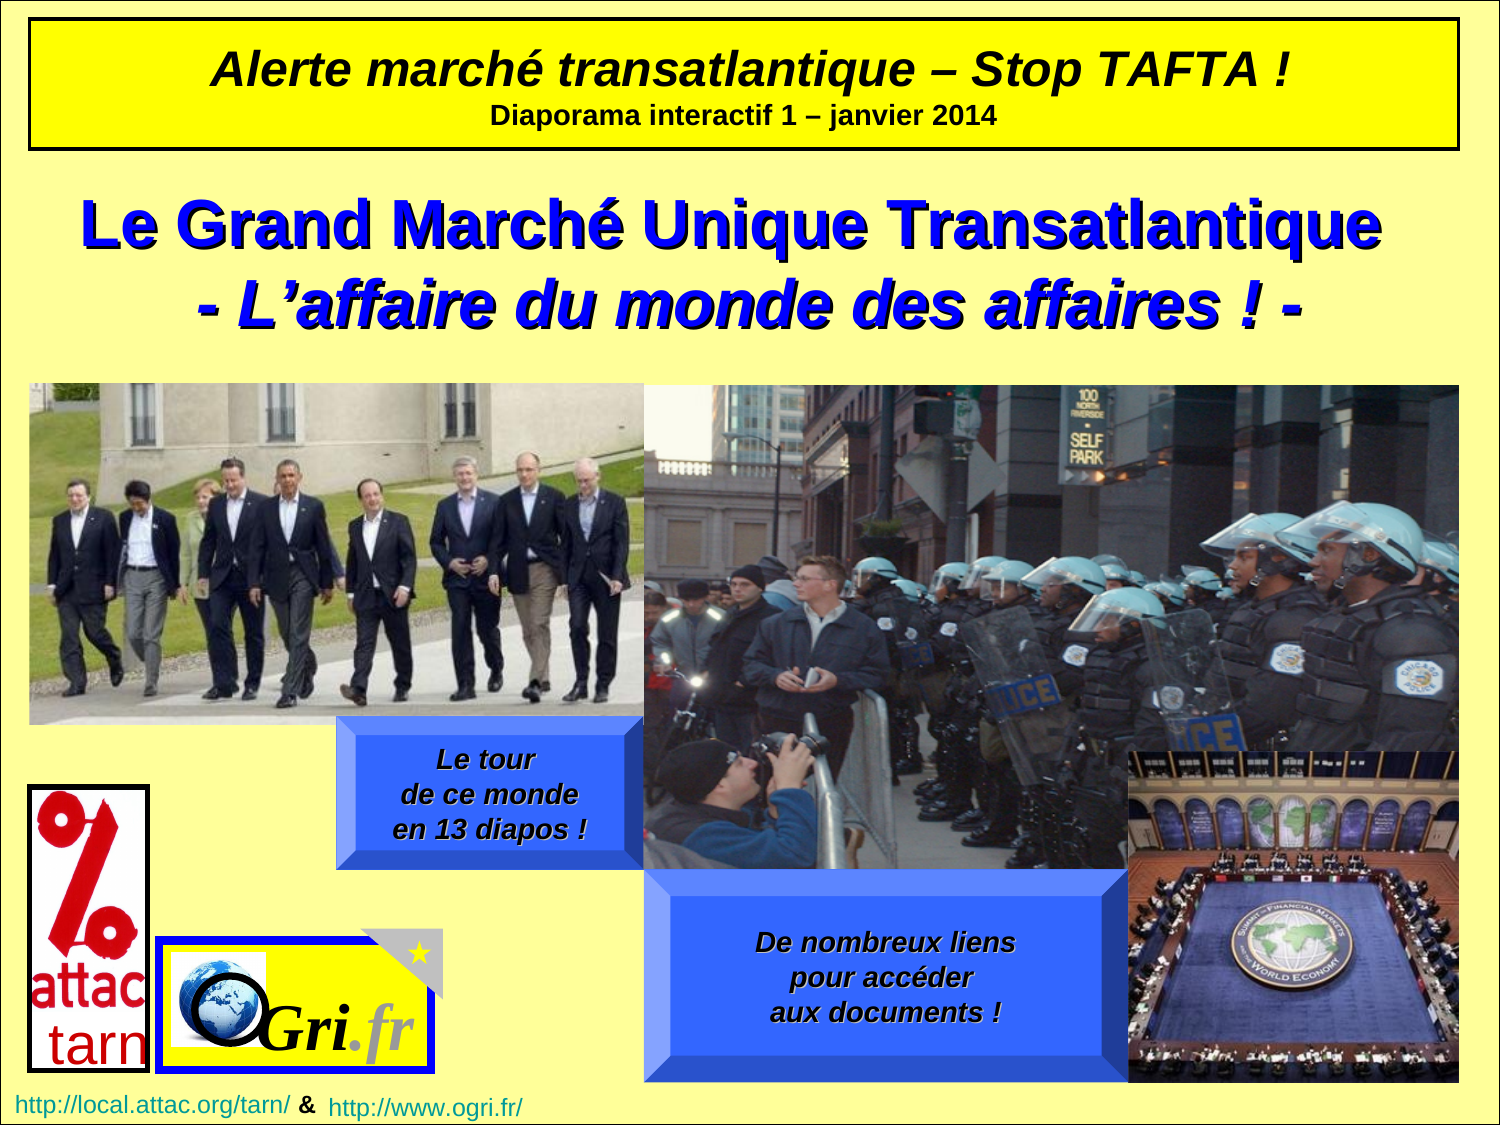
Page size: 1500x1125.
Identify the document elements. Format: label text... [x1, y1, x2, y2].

picture [171, 952, 266, 1047]
text_box http://www.ogri.fr/ [312, 1077, 550, 1125]
text_box Alerte marché transatlantique – Stop TAFTA ! Diaporama interactif 1 – janvier 2014 [29, 19, 1459, 149]
text_box [159, 928, 443, 1071]
picture [32, 790, 145, 1011]
text_box Le tour de ce monde en 13 diapos ! [356, 736, 624, 850]
text_box tarn [32, 1011, 145, 1068]
picture [29, 383, 1459, 1083]
text_box Gri.fr [242, 976, 431, 1079]
text_box http://local.attac.org/tarn/ & [0, 1082, 312, 1125]
picture [199, 980, 242, 1039]
text_box Le Grand Marché Unique Transatlantique - L’affaire du monde des affaires ! - [0, 0, 1500, 1125]
text_box De nombreux liens pour accéder aux documents ! [671, 897, 1101, 1055]
